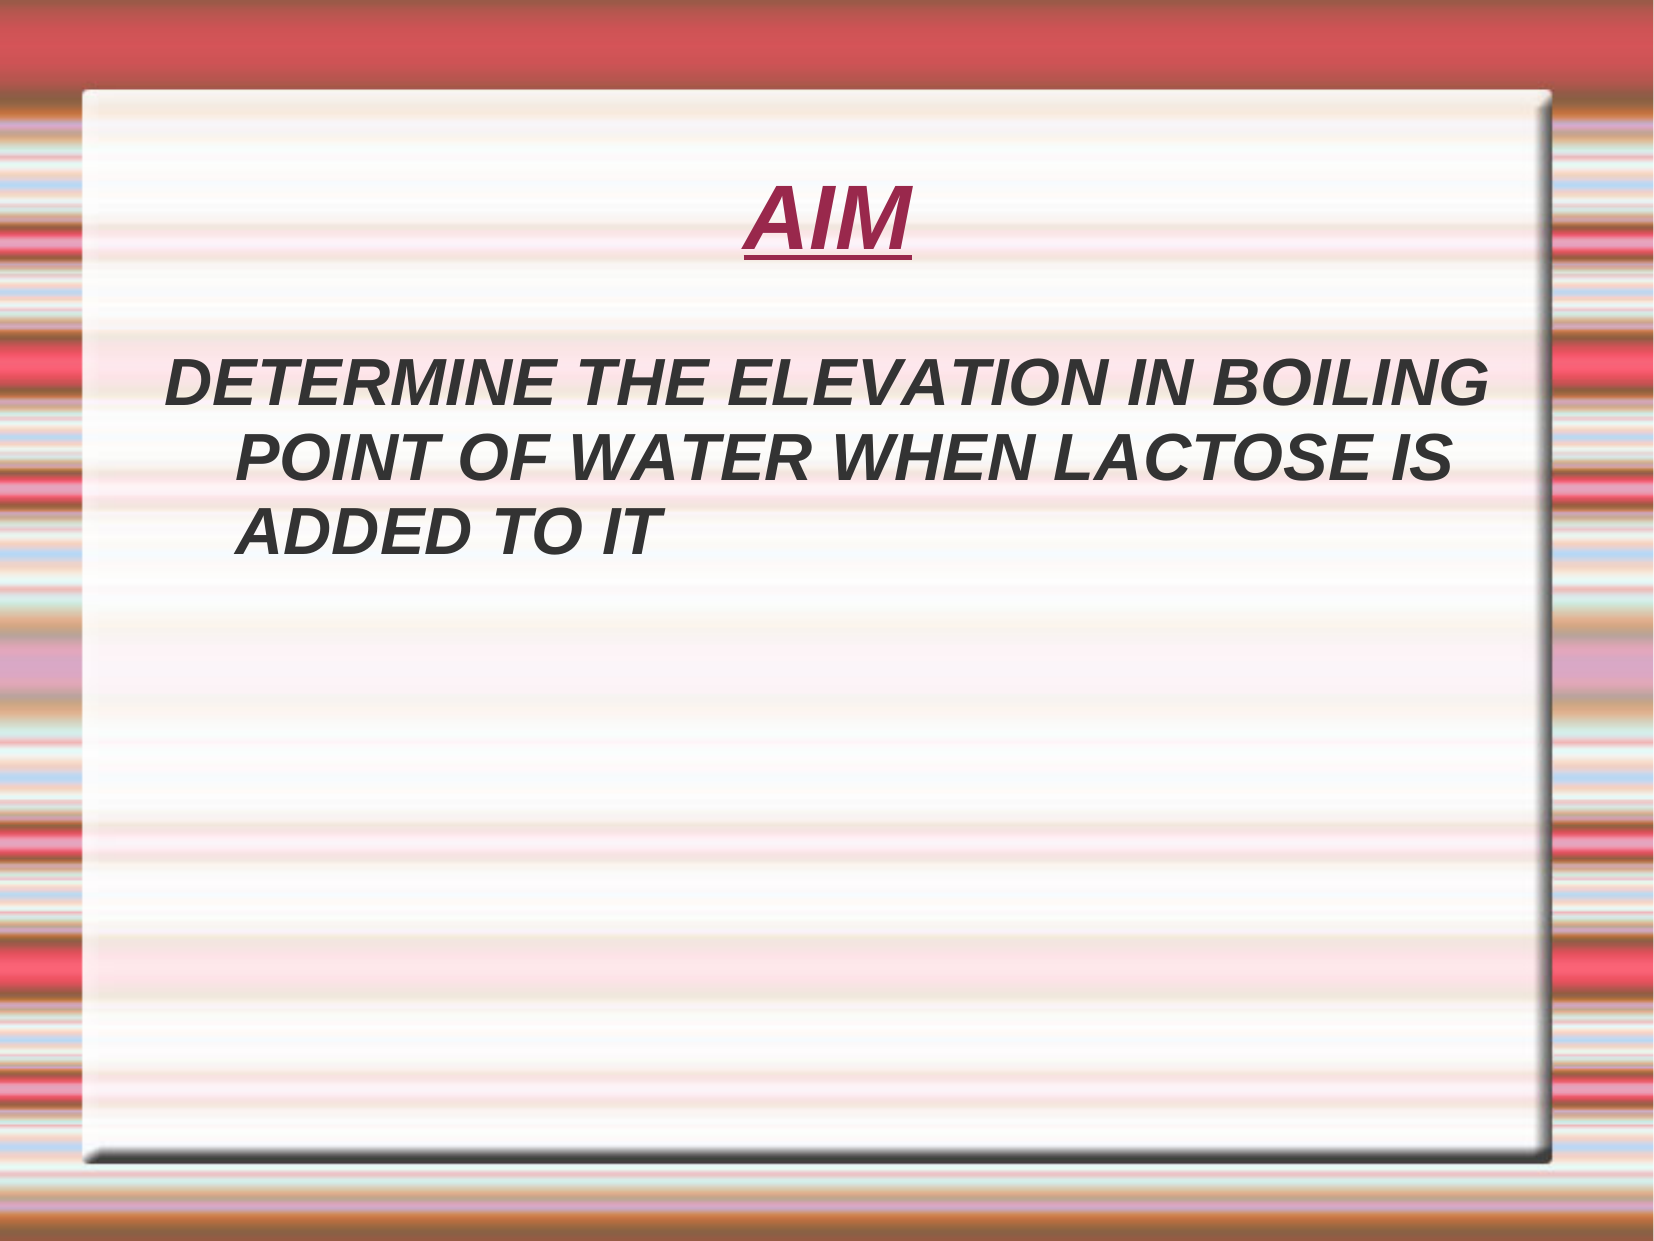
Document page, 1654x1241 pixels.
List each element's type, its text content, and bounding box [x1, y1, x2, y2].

picture [0, 0, 1654, 1241]
title AIM [121, 114, 1534, 322]
list DETERMINE THE ELEVATION IN BOILING POINT OF WATER WHEN LACTOSE IS ADDED TO IT [152, 344, 1534, 1127]
